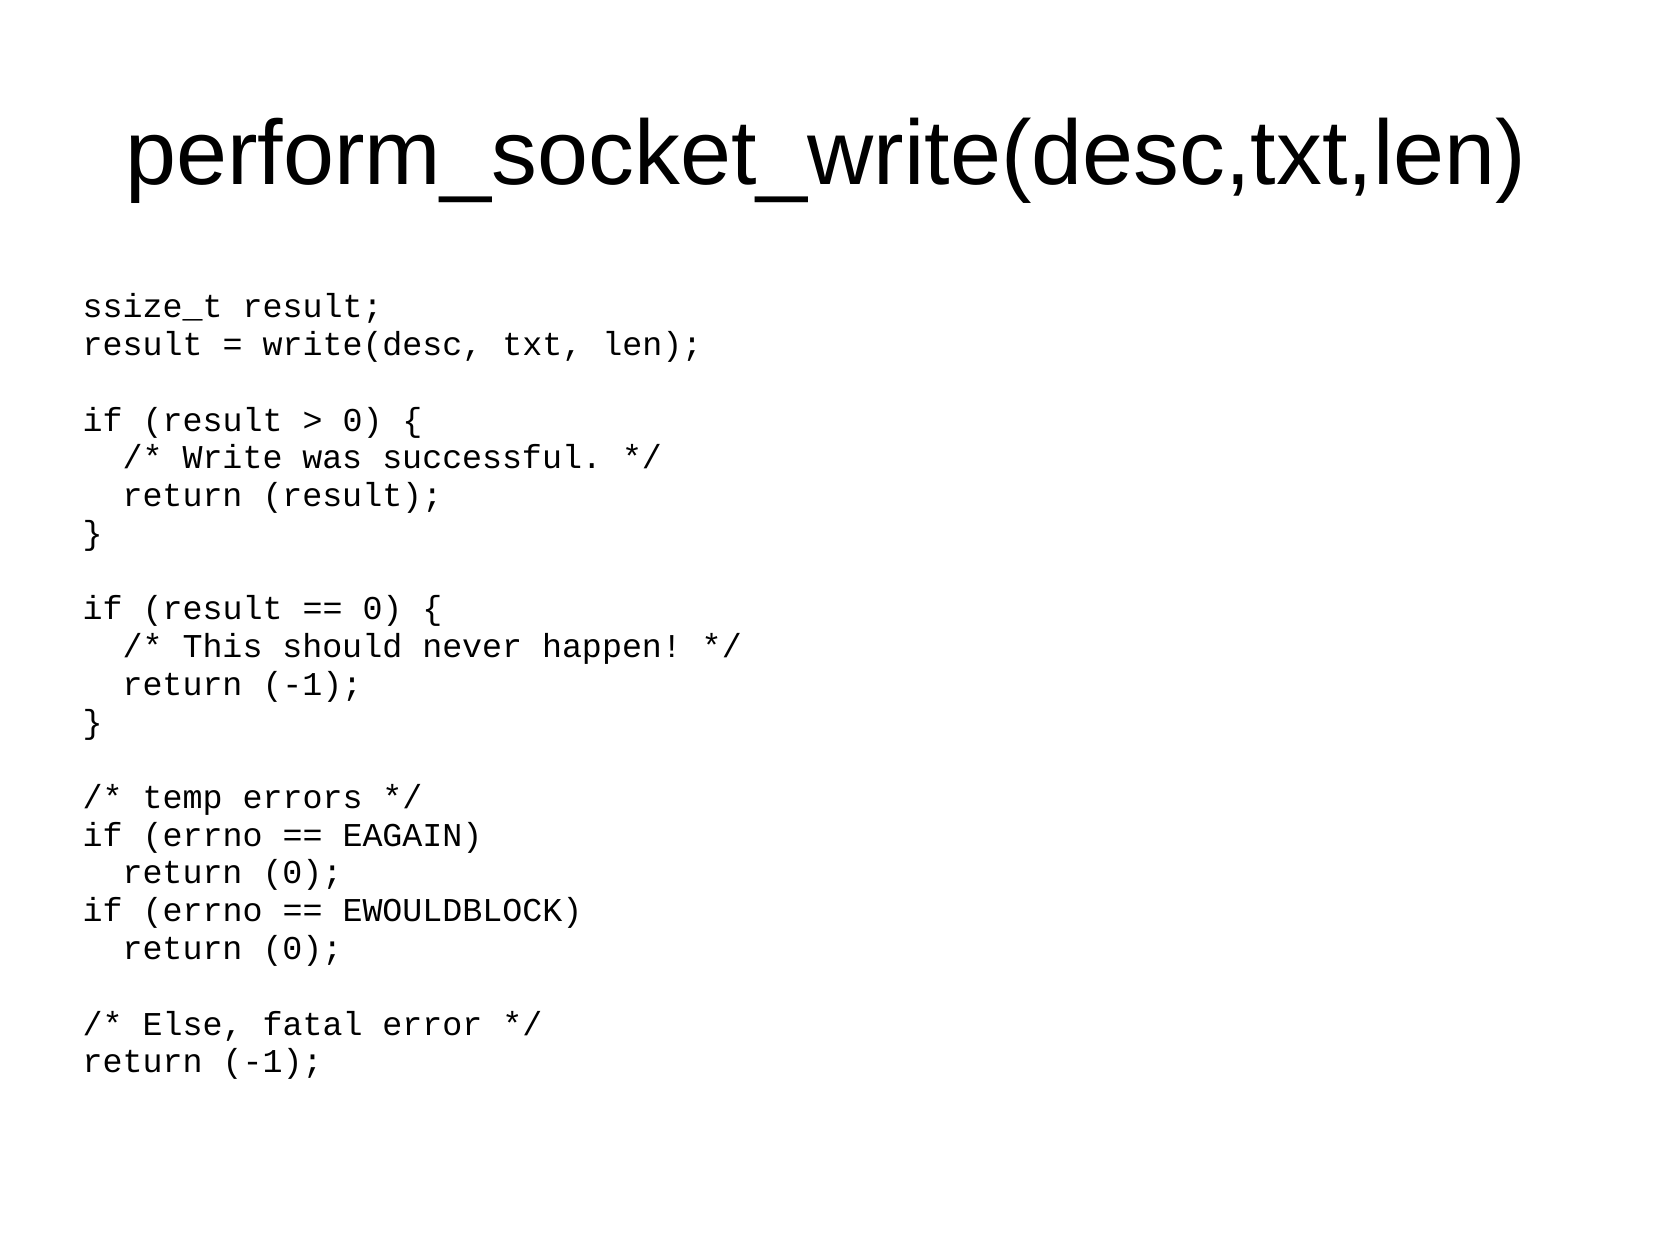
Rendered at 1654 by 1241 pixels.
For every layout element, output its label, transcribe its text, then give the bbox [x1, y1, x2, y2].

list ssize_t result; result = write(desc, txt, len); if (result > 0) { /* Write was successful. */ return (result); } if (result == 0) { /* This should never happen! */ return (-1); } /* temp errors */ if (errno == EAGAIN) return (0); if (errno == EWOULDBLOCK) return (0); /* Else, fatal error */ return (-1); [82, 290, 1571, 1094]
title perform_socket_write(desc,txt,len) [82, 56, 1571, 250]
